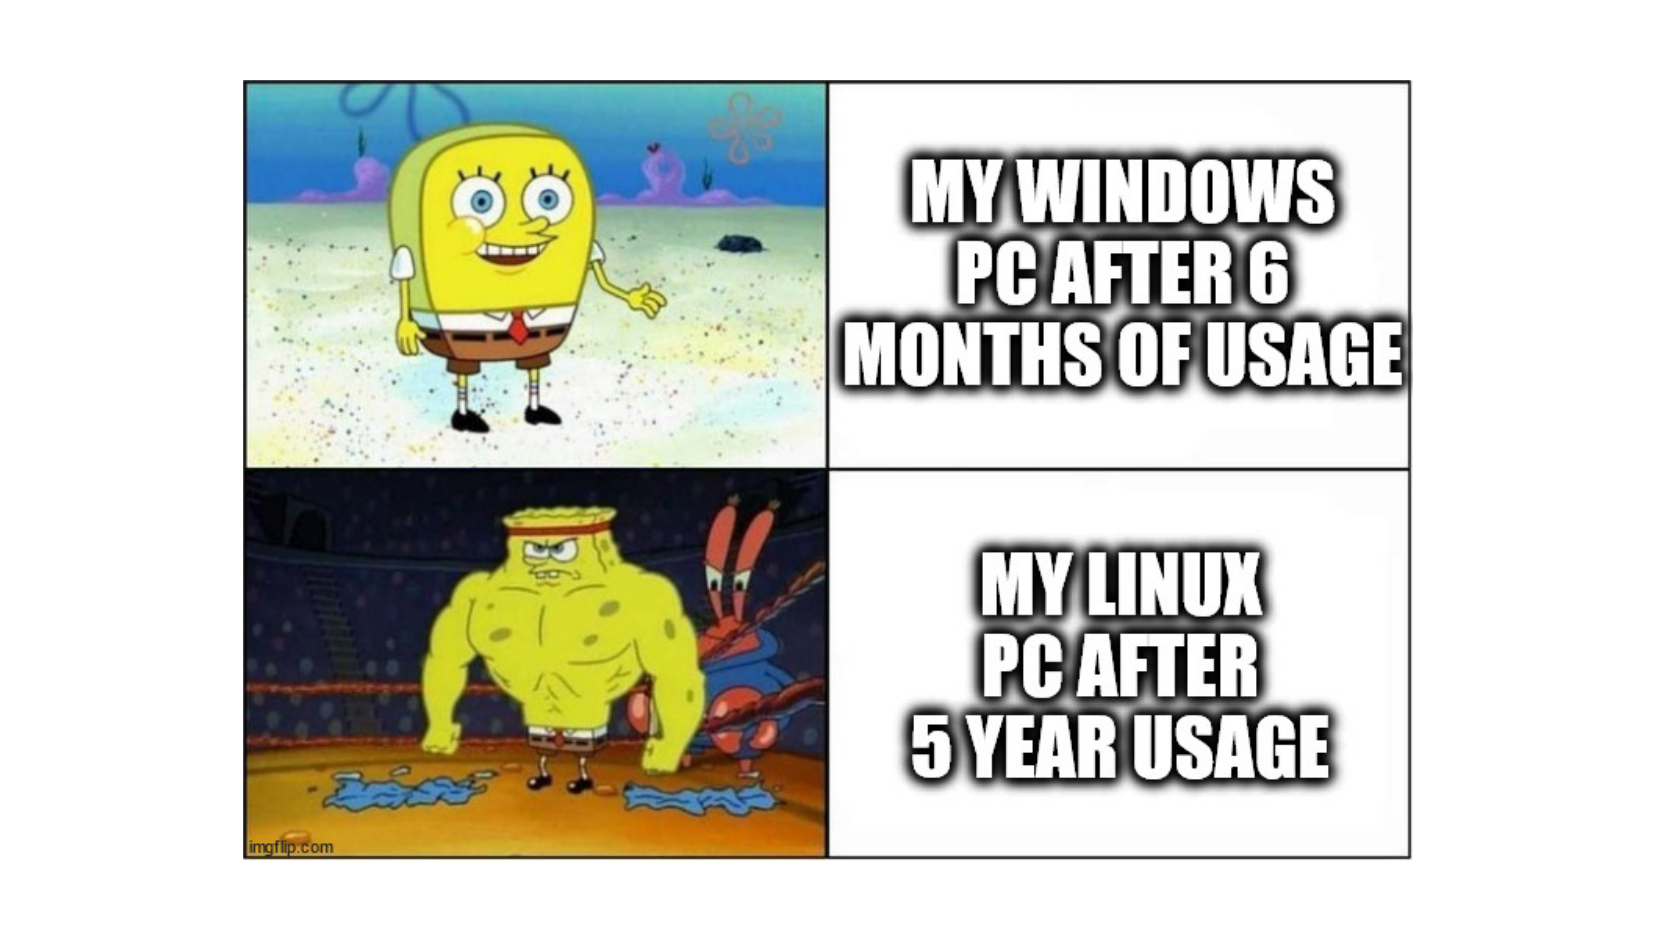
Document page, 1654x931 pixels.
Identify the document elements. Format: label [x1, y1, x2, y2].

picture [243, 80, 1413, 861]
